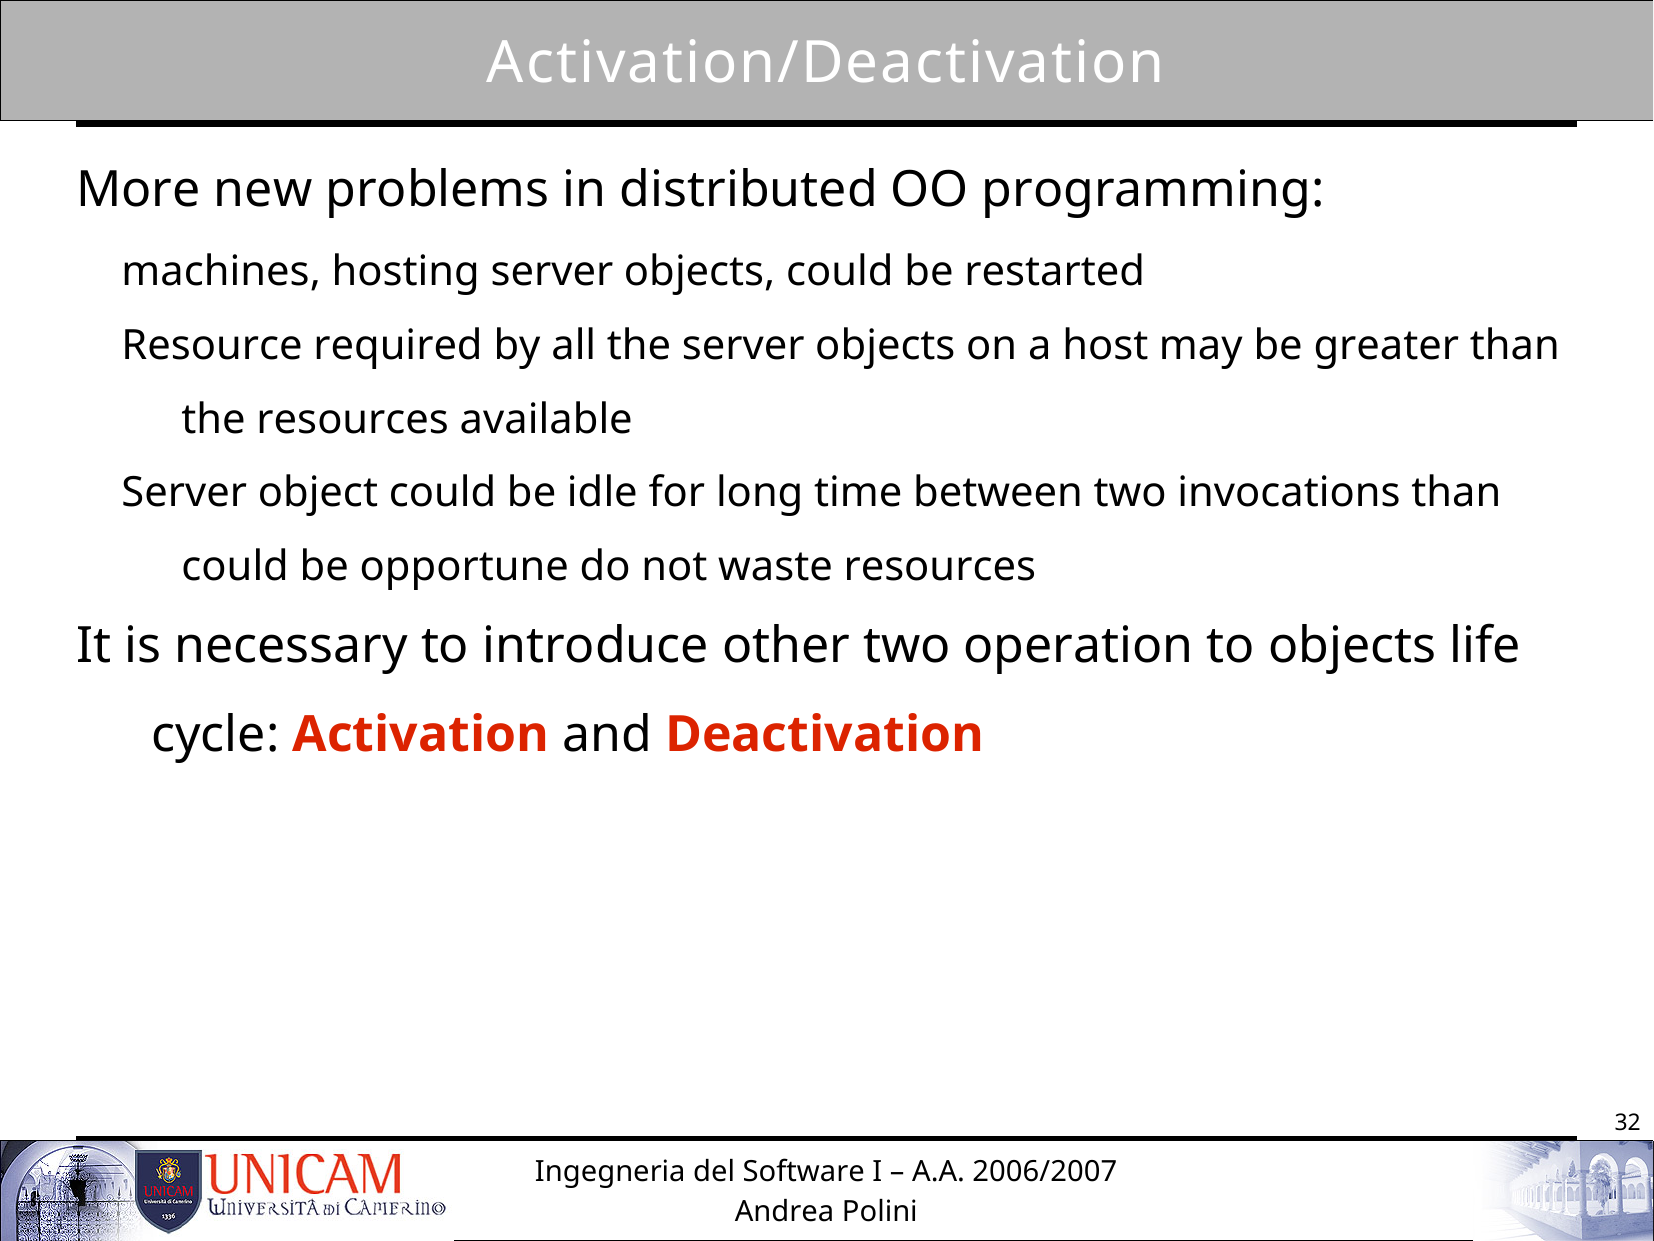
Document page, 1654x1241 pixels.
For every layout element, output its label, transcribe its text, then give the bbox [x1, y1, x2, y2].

picture [1473, 1141, 1654, 1241]
title Activation/Deactivation [0, 0, 1653, 121]
picture [0, 1141, 454, 1241]
list More new problems in distributed OO programming: machines, hosting server objects, could be restarted Resource required by all the server objects on a host may be greater than the resources available Server object could be idle for long time between two invocations than could be opportune do not waste resources It is necessary to introduce other two operation to objects life cycle: Activation and Deactivation [76, 152, 1577, 729]
